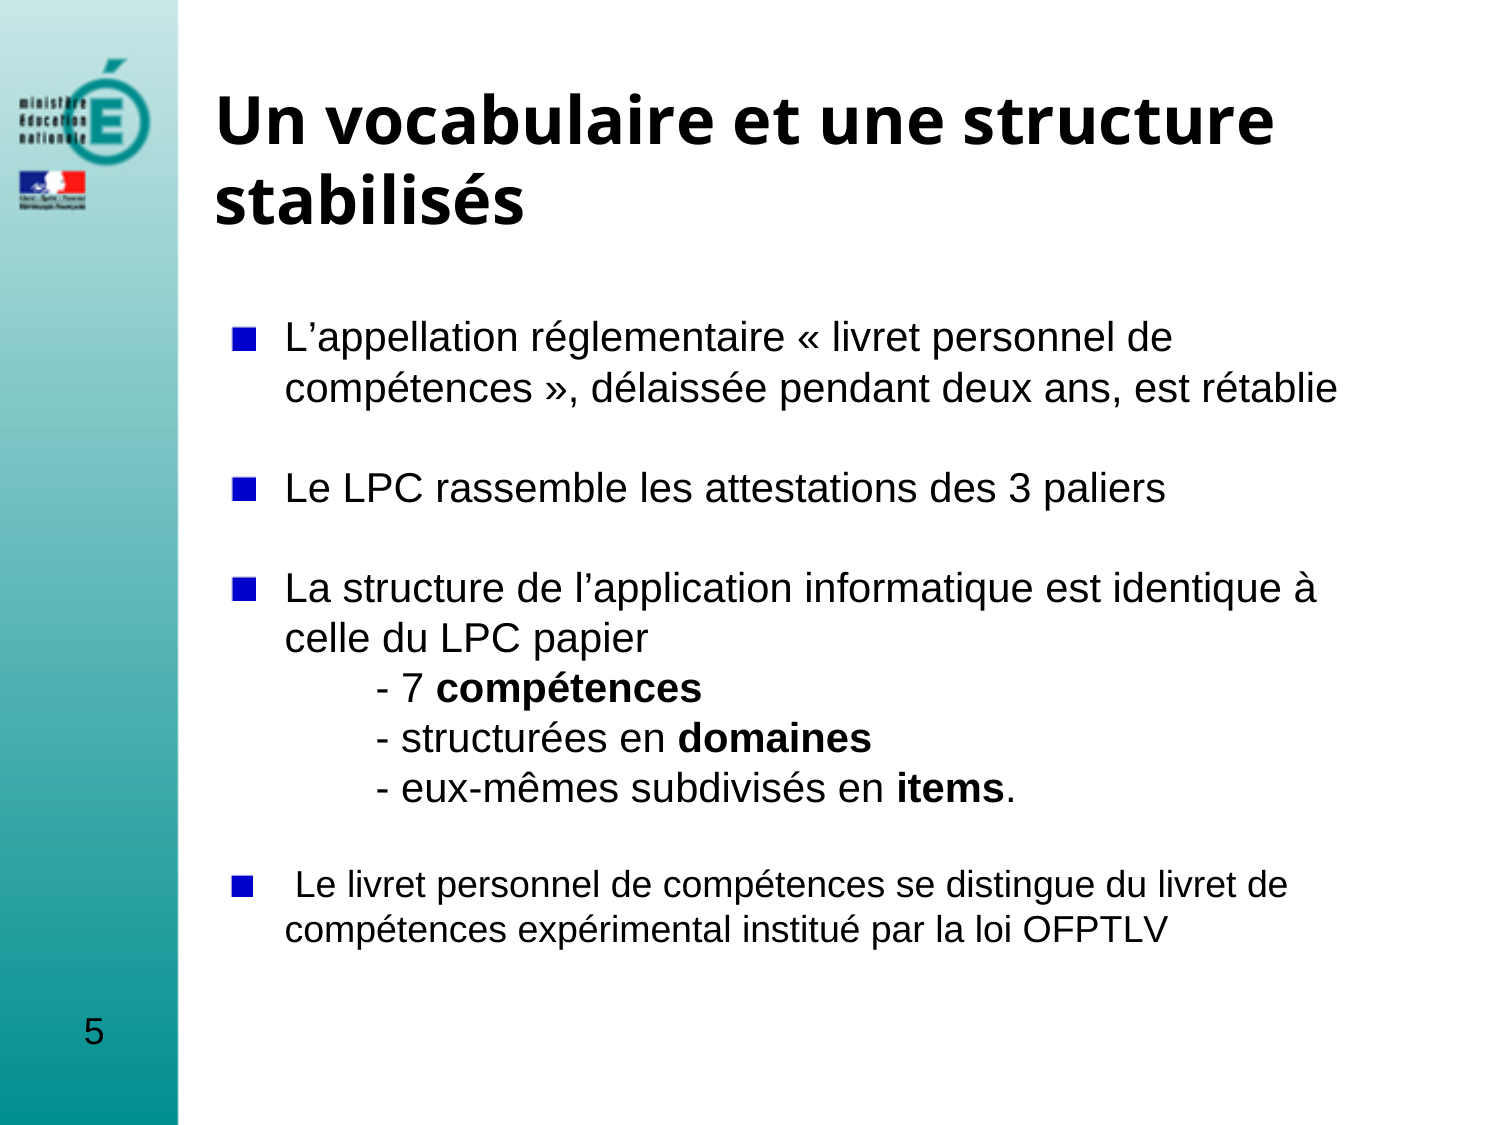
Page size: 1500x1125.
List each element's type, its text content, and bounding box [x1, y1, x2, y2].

text_box L’appellation réglementaire « livret personnel de compétences », délaissée pendant deux ans, est rétablie Le LPC rassemble les attestations des 3 paliers La structure de l’application informatique est identique à celle du LPC papier - 7 compétences - structurées en domaines - eux-mêmes subdivisés en items. Le livret personnel de compétences se distingue du livret de compétences expérimental institué par la loi OFPTLV [210, 302, 1395, 1049]
picture [0, 0, 179, 1125]
text_box <numéro> [41, 999, 148, 1060]
picture [225, 320, 256, 351]
picture [225, 470, 256, 501]
picture [225, 869, 253, 897]
picture [225, 570, 256, 601]
title Un vocabulaire et une structure stabilisés [199, 70, 1407, 246]
